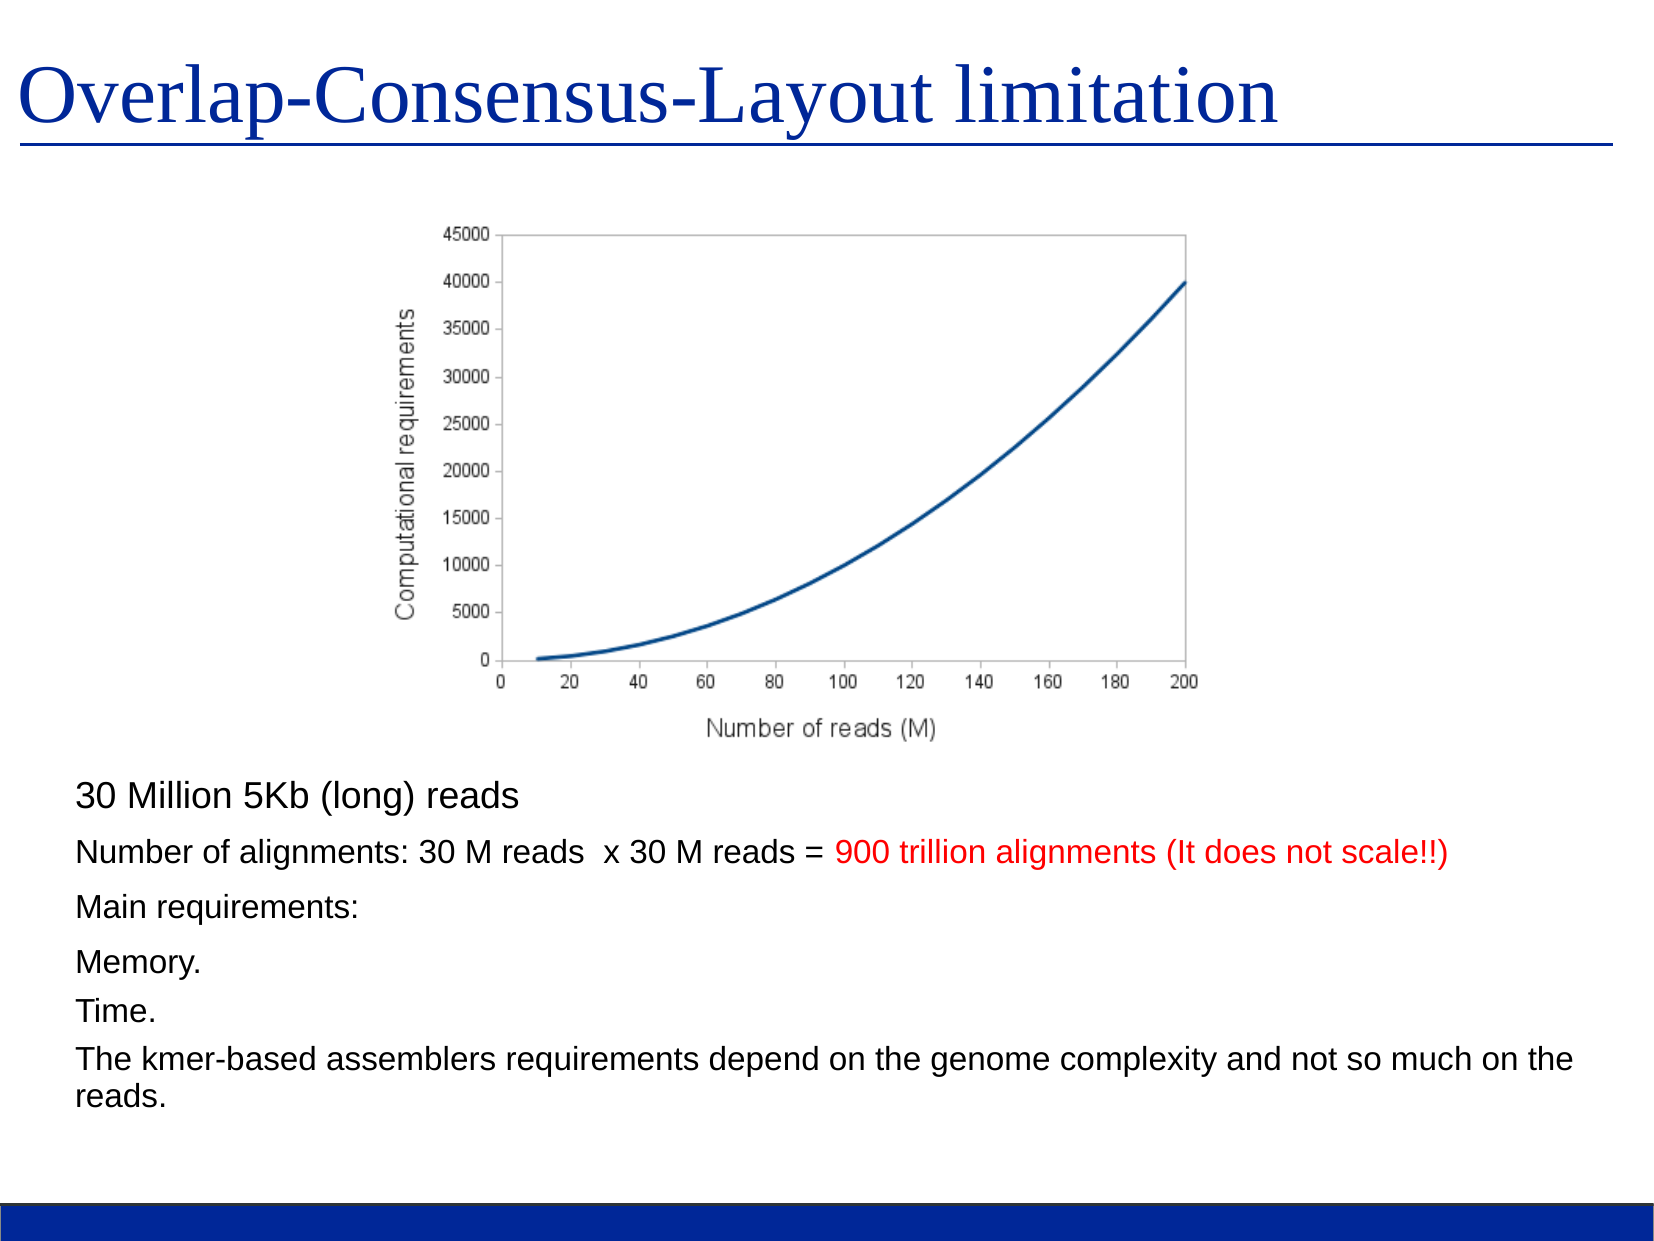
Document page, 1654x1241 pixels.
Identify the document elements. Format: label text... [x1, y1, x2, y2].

picture [386, 216, 1204, 756]
list 30 Million 5Kb (long) reads Number of alignments: 30 M reads x 30 M reads = 900 trillion alignments (It does not scale!!) Main requirements: Memory. Time. The kmer-based assemblers requirements depend on the genome complexity and not so much on the reads. [75, 774, 1601, 1150]
title Overlap-Consensus-Layout limitation [17, 0, 1589, 198]
